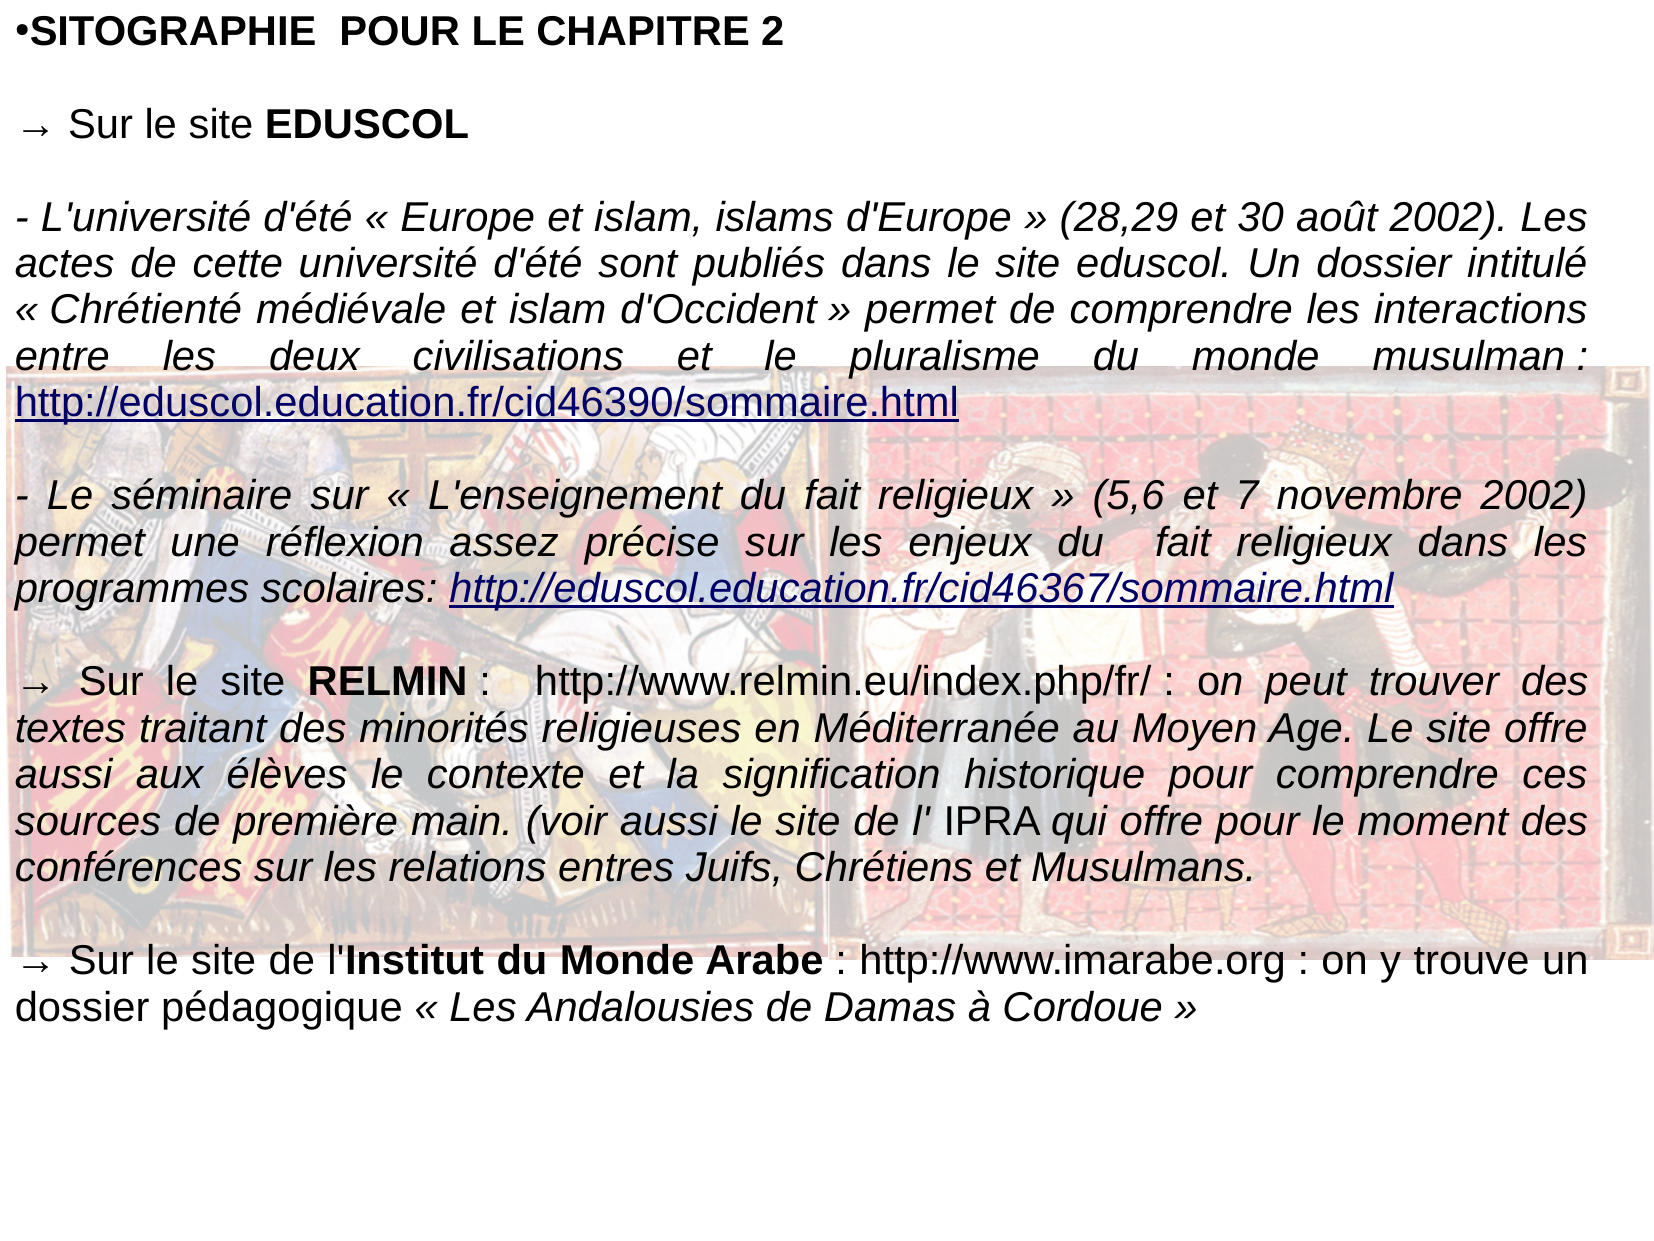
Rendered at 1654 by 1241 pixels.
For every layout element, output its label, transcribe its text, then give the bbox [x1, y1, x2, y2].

text_box SITOGRAPHIE POUR LE CHAPITRE 2 → Sur le site EDUSCOL - L'université d'été « Europe et islam, islams d'Europe » (28,29 et 30 août 2002). Les actes de cette université d'été sont publiés dans le site eduscol. Un dossier intitulé « Chrétienté médiévale et islam d'Occident » permet de comprendre les interactions entre les deux civilisations et le pluralisme du monde musulman : http://eduscol.education.fr/cid46390/sommaire.html - Le séminaire sur « L'enseignement du fait religieux » (5,6 et 7 novembre 2002) permet une réflexion assez précise sur les enjeux du fait religieux dans les programmes scolaires: http://eduscol.education.fr/cid46367/sommaire.html → Sur le site RELMIN : http://www.relmin.eu/index.php/fr/ : on peut trouver des textes traitant des minorités religieuses en Méditerranée au Moyen Age. Le site offre aussi aux élèves le contexte et la signification historique pour comprendre ces sources de première main. (voir aussi le site de l' IPRA qui offre pour le moment des conférences sur les relations entres Juifs, Chrétiens et Musulmans. → Sur le site de l'Institut du Monde Arabe : http://www.imarabe.org : on y trouve un dossier pédagogique « Les Andalousies de Damas à Cordoue » [0, 0, 1613, 1080]
text_box [0, 0, 1654, 1191]
